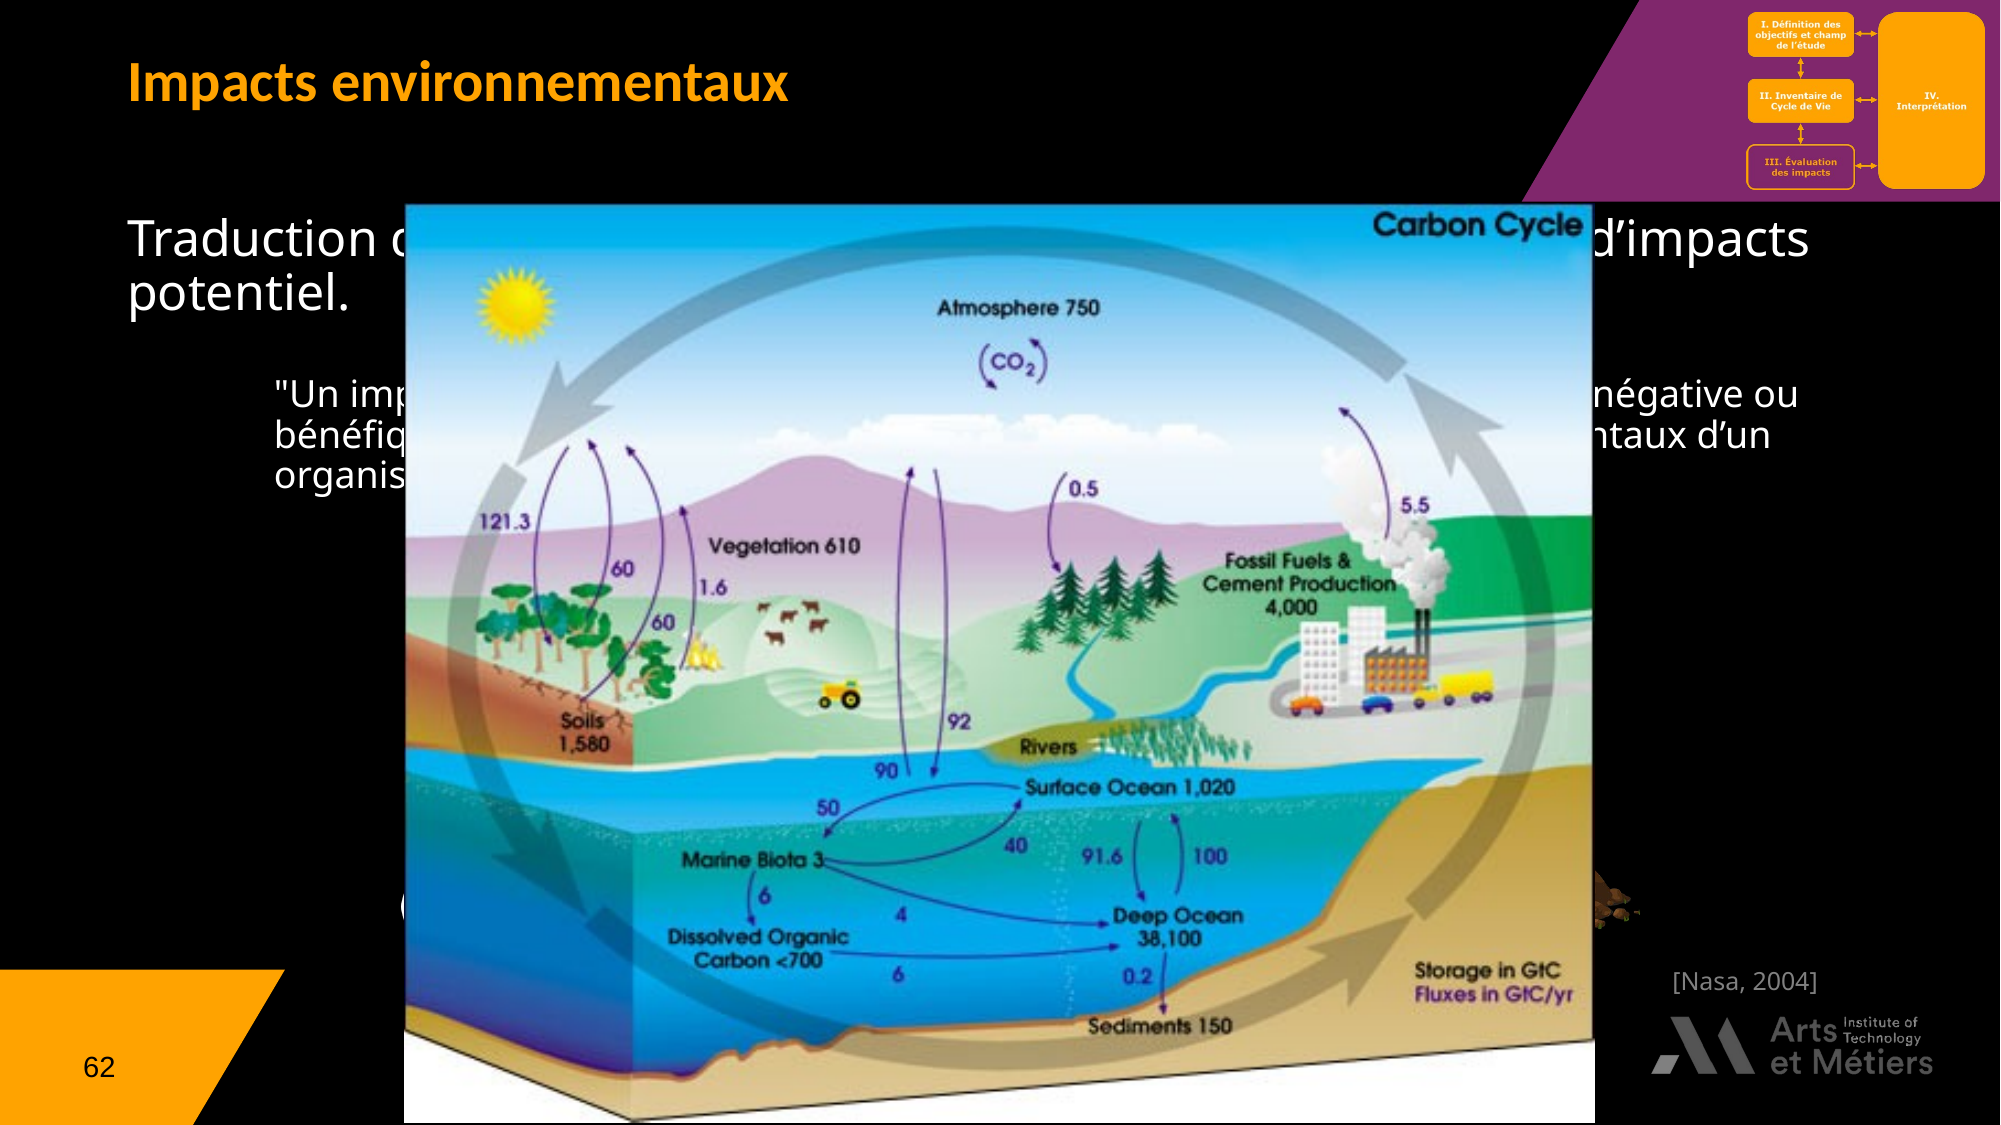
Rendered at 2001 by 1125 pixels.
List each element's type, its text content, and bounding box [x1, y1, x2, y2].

title Impacts environnementaux [112, 51, 1252, 166]
picture [1746, 12, 1985, 190]
text_box Traduction des activités de l’Homme en différentes catégories d’impacts potentiel. "Un impact environnemental inclut toute modification de l’environnement, négative ou bénéfique résultant totalement ou partiellement des aspects environnementaux d’un organisme." [ISO 14001] [1595, 205, 1888, 689]
picture [401, 203, 1659, 1123]
text_box Traduction des activités de l’Homme en différentes catégories d’impacts potentiel. "Un impact environnemental inclut toute modification de l’environnement, négative ou bénéfique résultant totalement ou partiellement des aspects environnementaux d’un organisme." [ISO 14001] [112, 205, 404, 689]
text_box [Nasa, 2004] [1657, 958, 1834, 1004]
picture [1631, 997, 1952, 1093]
